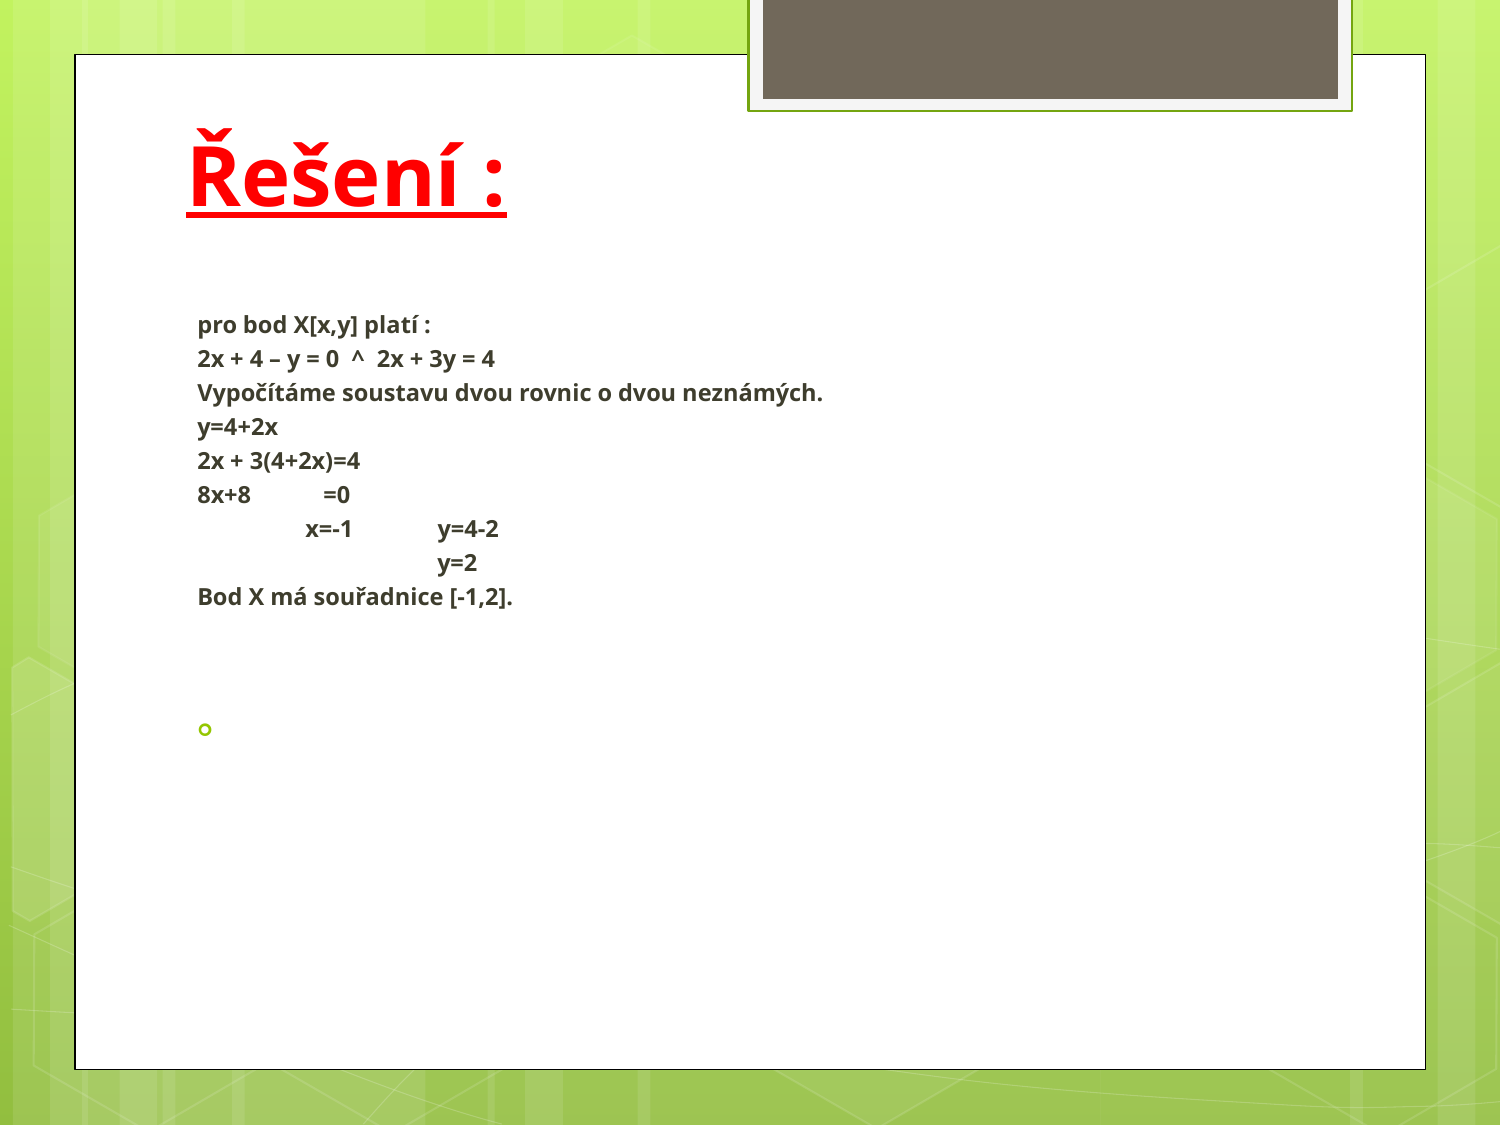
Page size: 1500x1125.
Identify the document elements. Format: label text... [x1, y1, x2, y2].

title Řešení : [171, 42, 1415, 231]
list pro bod X[x,y] platí : 2x + 4 – y = 0 ^ 2x + 3y = 4 Vypočítáme soustavu dvou rovnic o dvou neznámých. y=4+2x 2x + 3(4+2x)=4 8x+8 =0 x=-1 y=4-2 y=2 Bod X má souřadnice [-1,2]. [100, 302, 1306, 622]
